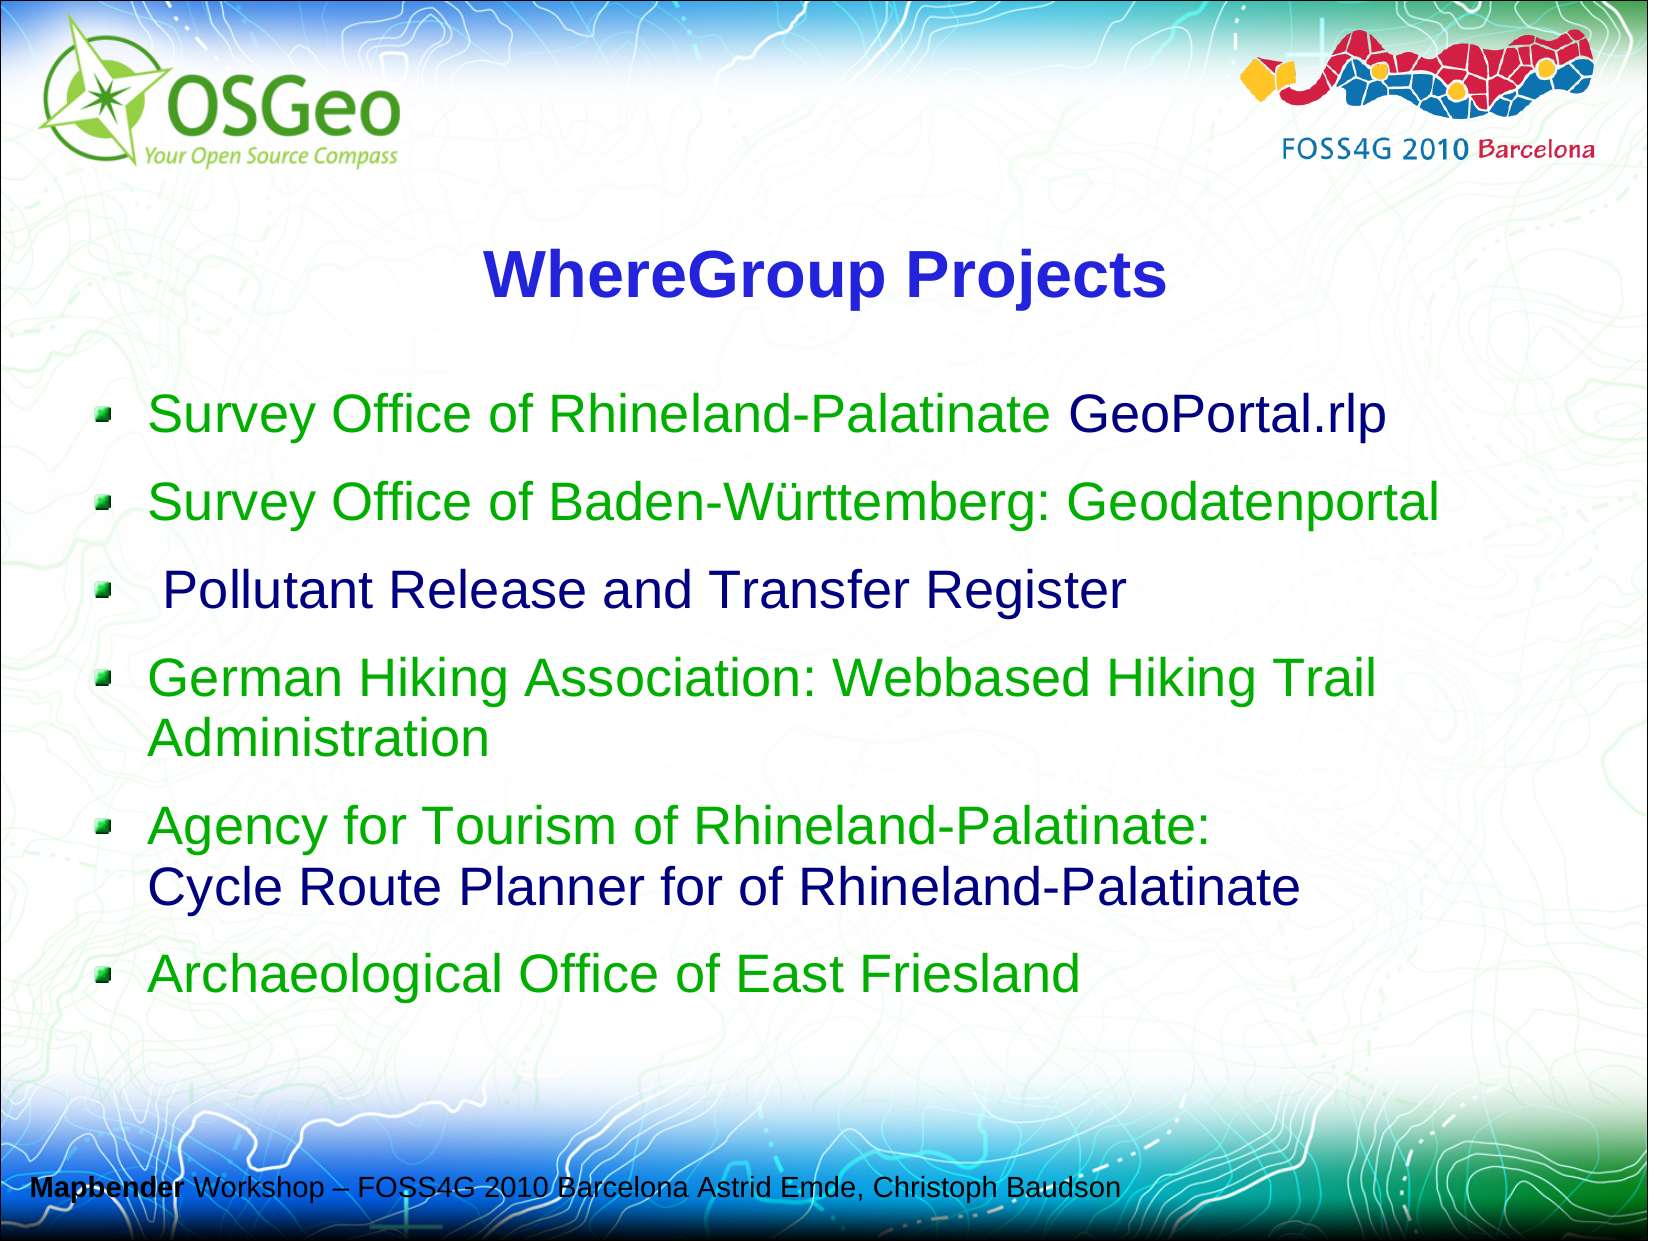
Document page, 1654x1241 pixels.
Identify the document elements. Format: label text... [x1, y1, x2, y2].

title WhereGroup Projects [82, 208, 1571, 342]
list Survey Office of Rhineland-Palatinate GeoPortal.rlp Survey Office of Baden-Württemberg: Geodatenportal Pollutant Release and Transfer Register German Hiking Association: Webbased Hiking Trail Administration Agency for Tourism of Rhineland-Palatinate: Cycle Route Planner for of Rhineland-Palatinate Archaeological Office of East Friesland [76, 383, 1565, 1188]
picture [1, 1, 1647, 1240]
